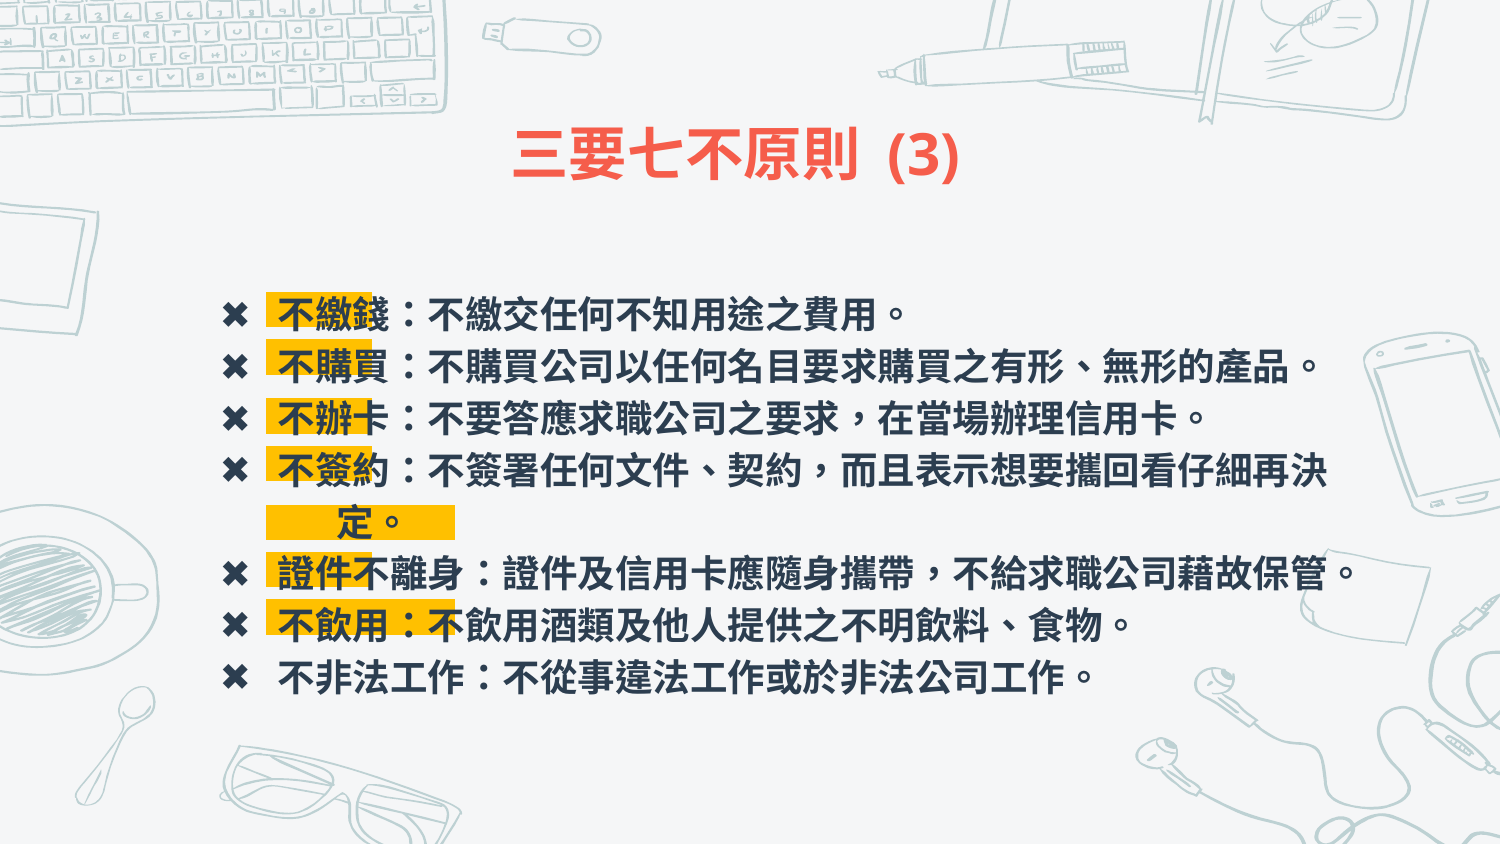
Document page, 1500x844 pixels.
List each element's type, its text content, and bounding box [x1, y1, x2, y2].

title 三要七不原則 (3) [171, 102, 1300, 198]
text_box 不繳錢：不繳交任何不知用途之費用。 不購買：不購買公司以任何名目要求購買之有形、無形的產品。 不辦卡：不要答應求職公司之要求，在當場辦理信用卡。 不簽約：不簽署任何文件、契約，而且表示想要攜回看仔細再決定。 證件不離身：證件及信用卡應隨身攜帶，不給求職公司藉故保管。 不飲用：不飲用酒類及他人提供之不明飲料、食物。 不非法工作：不從事違法工作或於非法公司工作。 [171, 269, 1377, 844]
